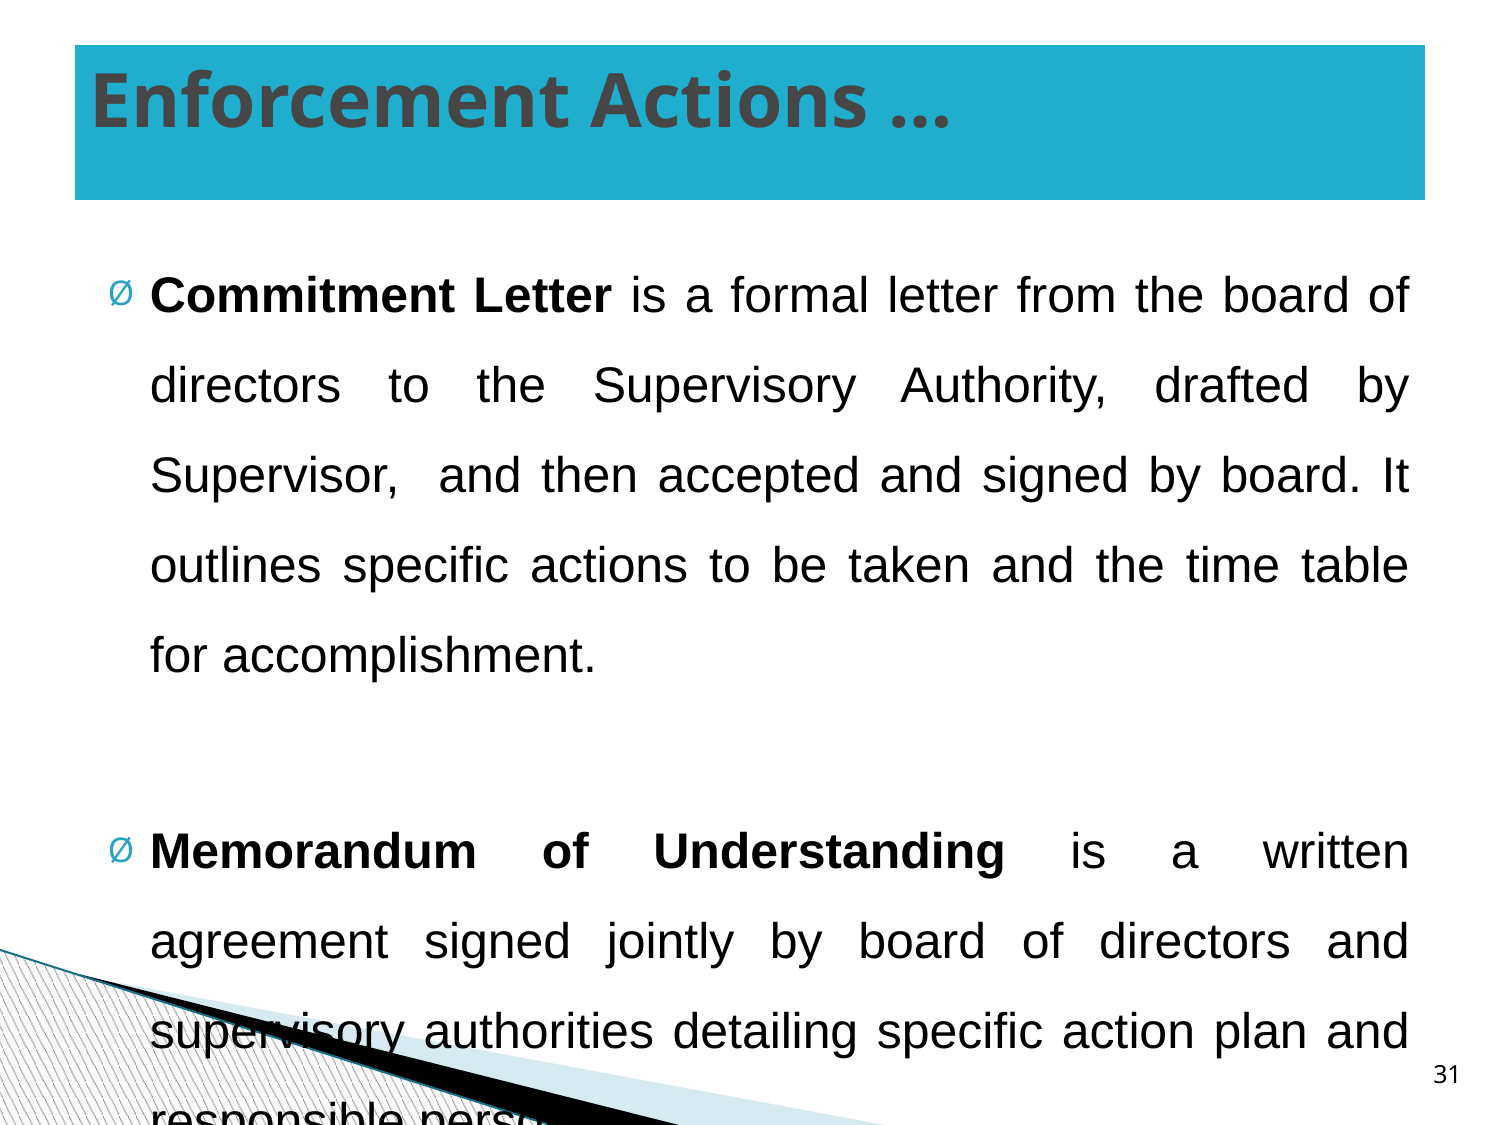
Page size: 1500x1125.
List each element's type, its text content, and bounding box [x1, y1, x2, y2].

picture [227, 1115, 240, 1125]
picture [282, 1114, 294, 1125]
list Commitment Letter is a formal letter from the board of directors to the Supervisory Authority, drafted by Supervisor, and then accepted and signed by board. It outlines specific actions to be taken and the time table for accomplishment. Memorandum of Understanding is a written agreement signed jointly by board of directors and supervisory authorities detailing specific action plan and responsible persons. [75, 224, 1425, 1052]
title Enforcement Actions … [75, 45, 1425, 200]
picture [0, 952, 500, 1125]
picture [384, 1114, 398, 1122]
picture [346, 1115, 359, 1125]
slide_number <numéro> [1418, 1051, 1479, 1112]
picture [253, 1114, 267, 1125]
picture [173, 1114, 187, 1122]
picture [498, 1114, 519, 1125]
picture [426, 1115, 439, 1125]
picture [453, 1114, 467, 1122]
picture [523, 1119, 537, 1125]
